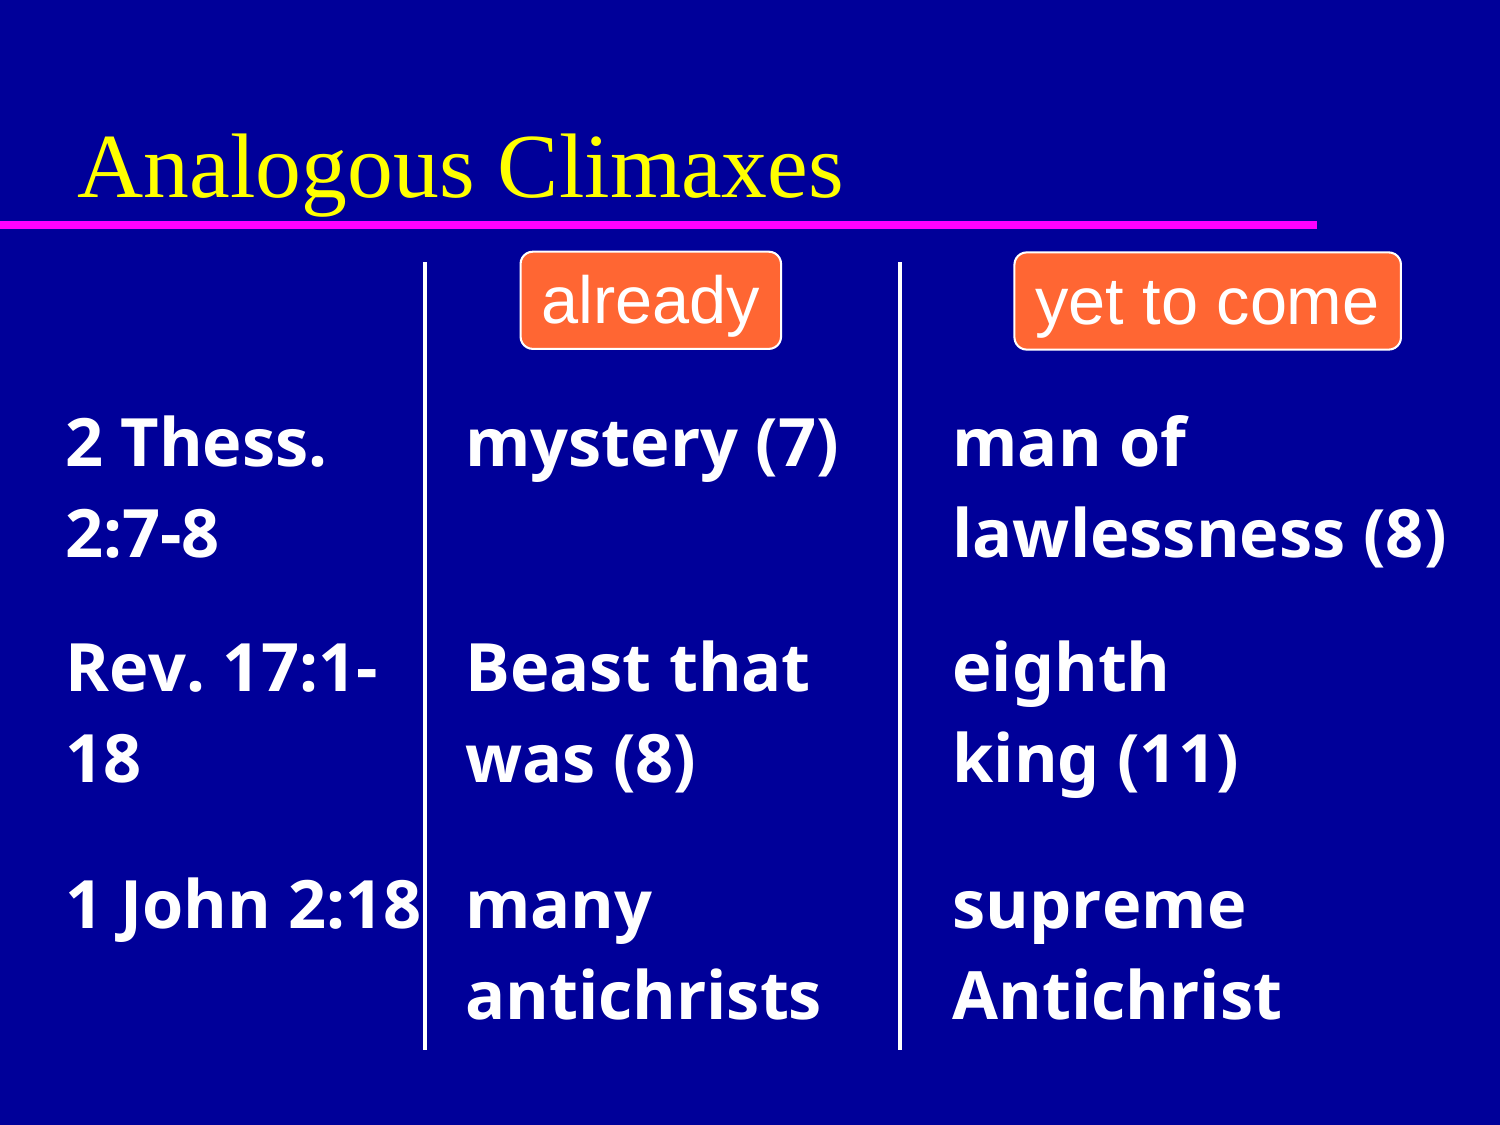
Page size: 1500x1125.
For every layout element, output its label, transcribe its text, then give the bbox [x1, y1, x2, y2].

text_box many antichrists [450, 849, 901, 1047]
text_box Beast that was (8) [450, 612, 913, 810]
title Analogous Climaxes [62, 43, 1338, 225]
text_box Rev. 17:1-18 [50, 612, 400, 810]
text_box man of lawlessness (8) [937, 387, 1500, 585]
text_box 1 John 2:18 [49, 849, 438, 1047]
text_box yet to come [1014, 252, 1401, 350]
text_box eighth king (11) [937, 612, 1350, 810]
text_box mystery (7) [449, 387, 875, 494]
text_box already [520, 251, 782, 349]
text_box supreme Antichrist [937, 849, 1375, 1047]
text_box 2 Thess. 2:7-8 [49, 387, 375, 585]
